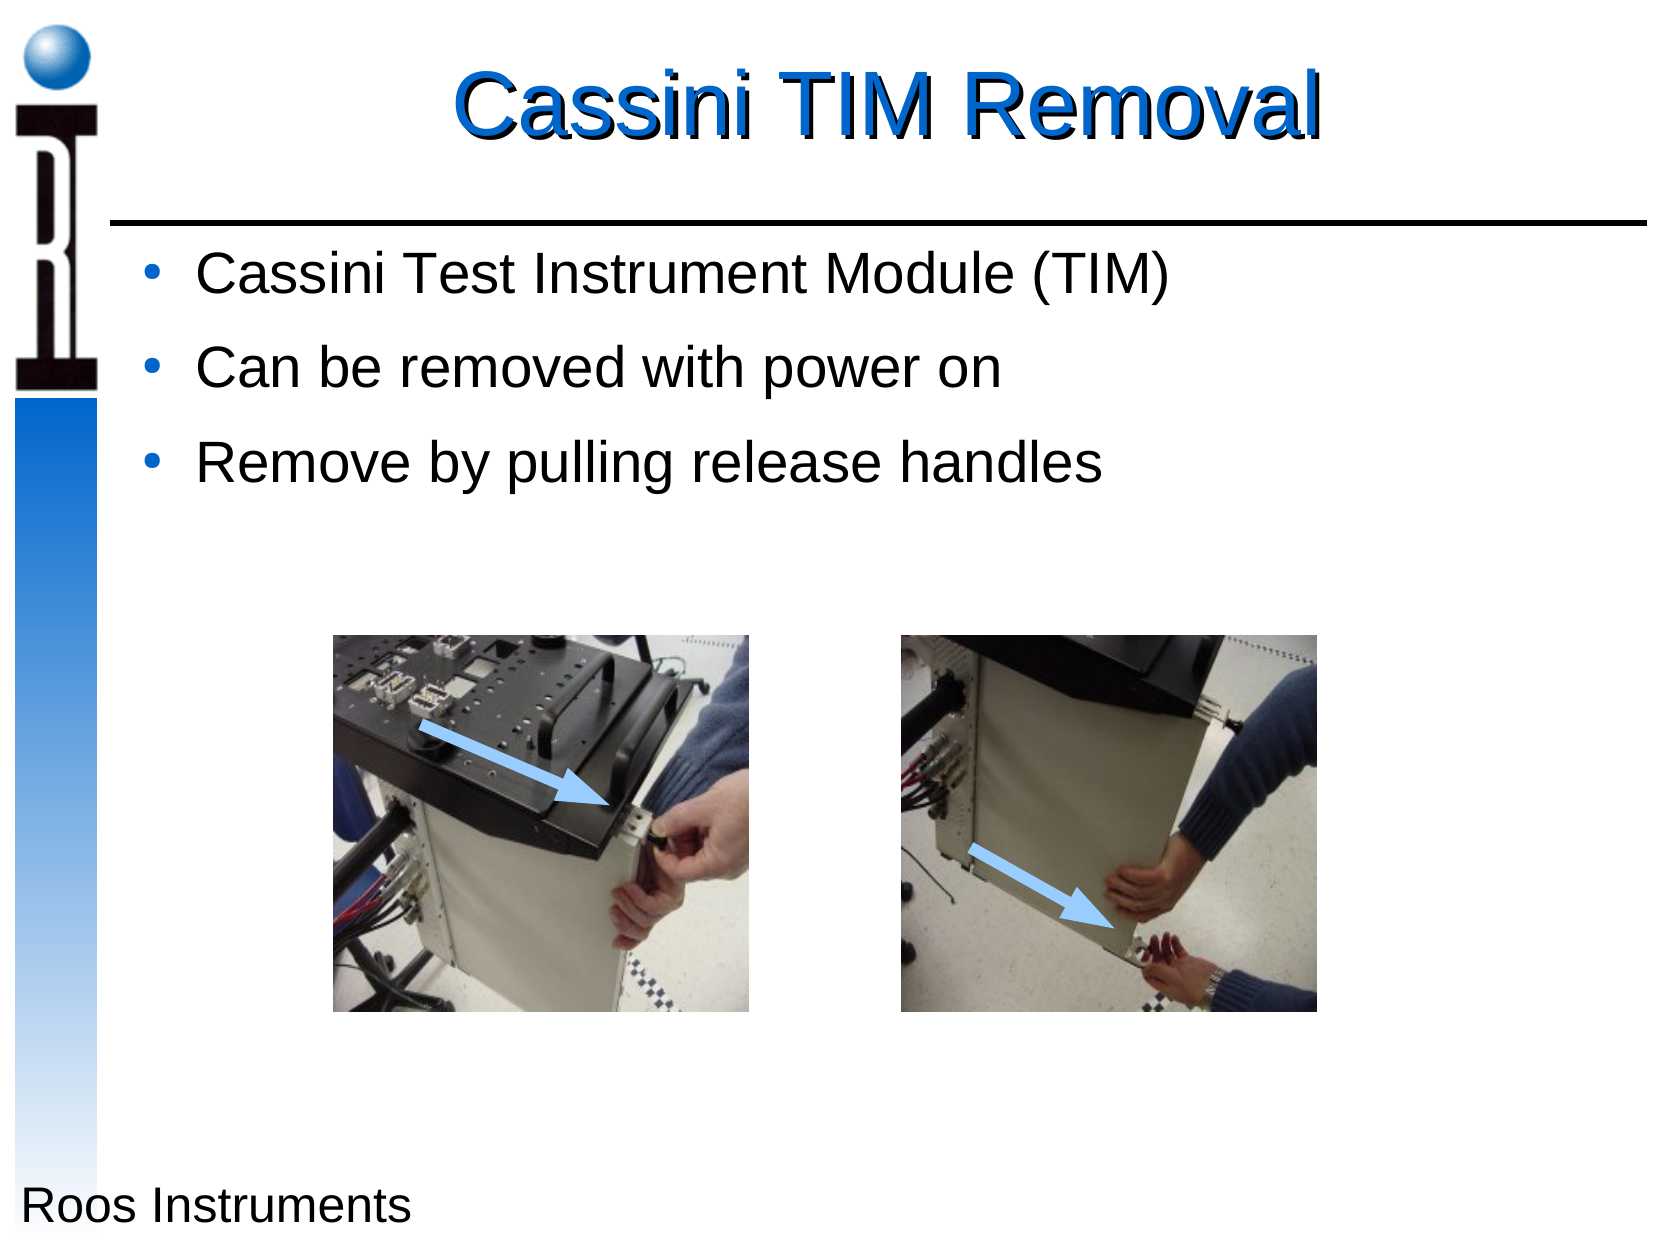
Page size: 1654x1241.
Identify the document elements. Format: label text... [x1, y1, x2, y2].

title Cassini TIM Removal [121, 0, 1654, 208]
list Cassini Test Instrument Module (TIM) Can be removed with power on Remove by pulling release handles [124, 240, 1654, 495]
picture [11, 20, 103, 398]
picture [333, 635, 749, 1012]
picture [901, 635, 1317, 1012]
